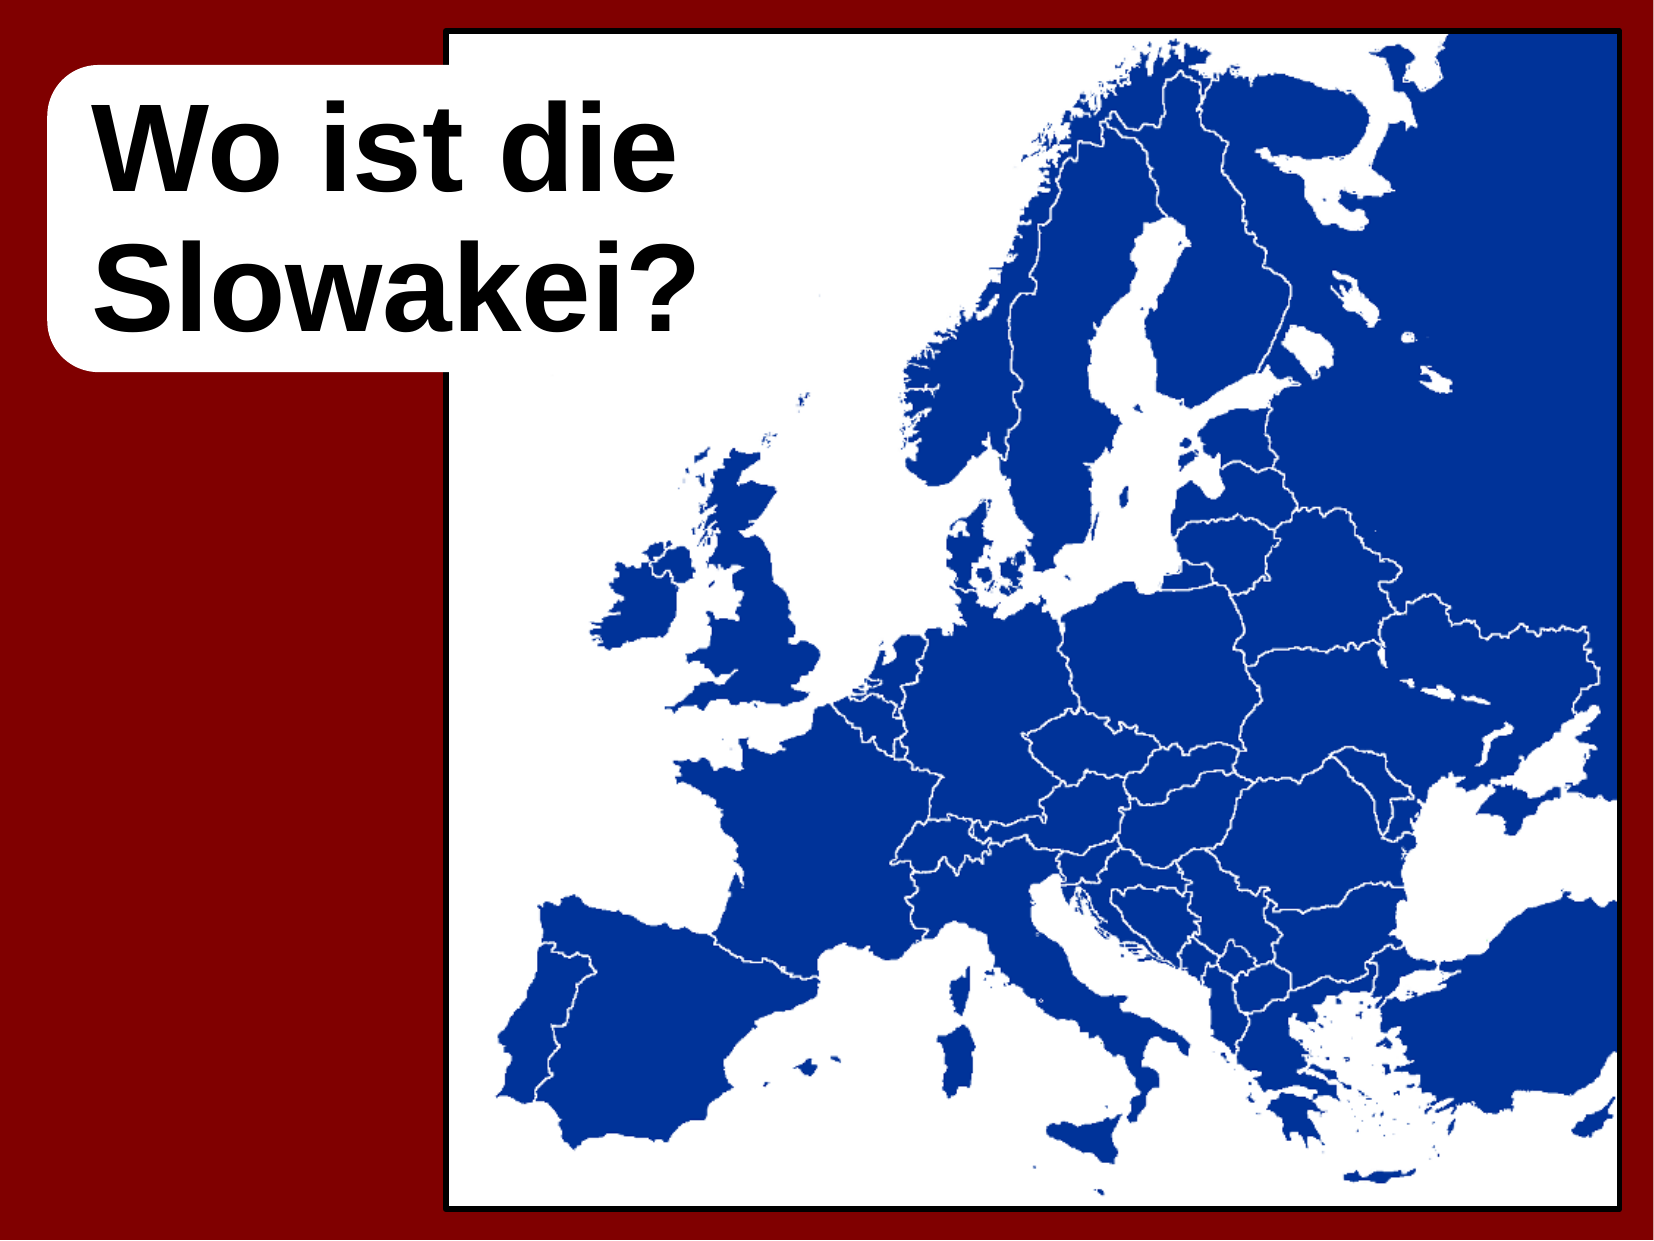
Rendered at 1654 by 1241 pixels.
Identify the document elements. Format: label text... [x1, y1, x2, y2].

text_box [47, 64, 718, 373]
text_box Wo ist die Slowakei? [76, 70, 756, 366]
picture [448, 34, 1617, 1207]
